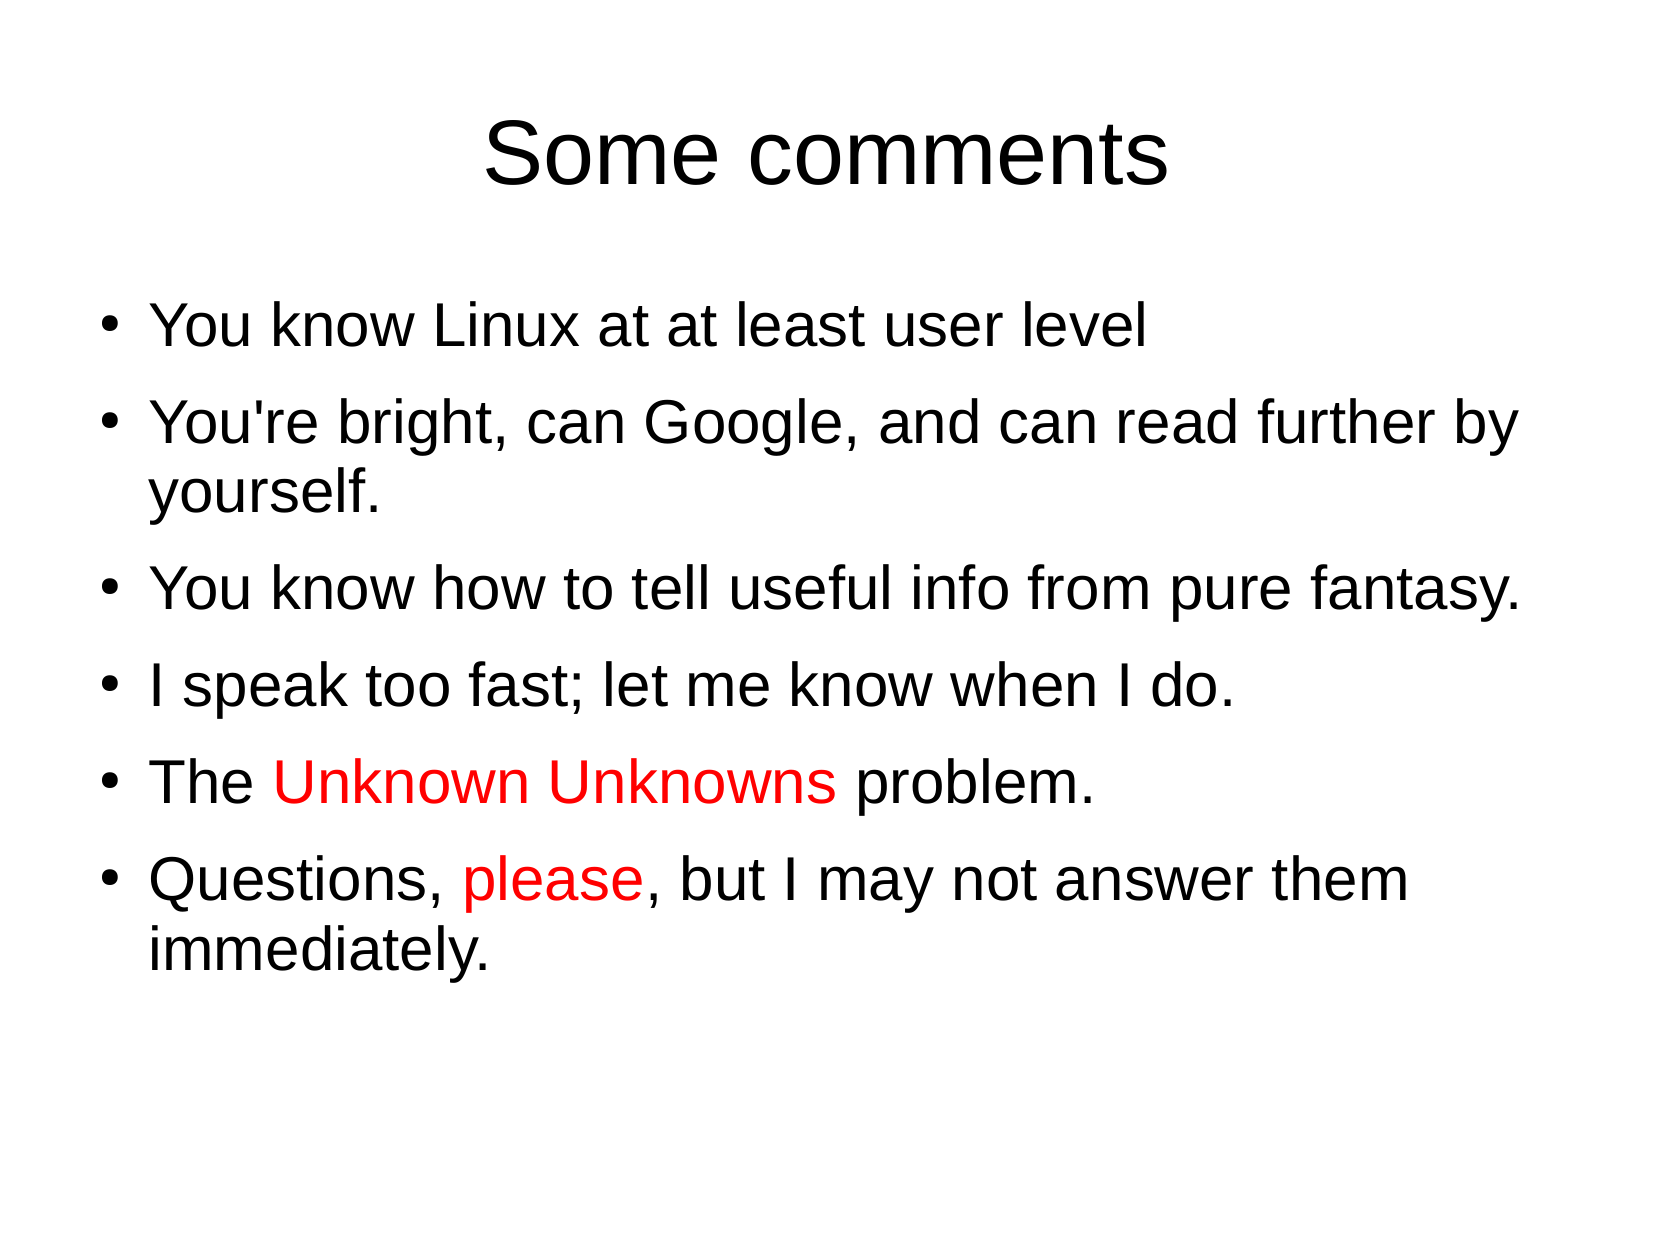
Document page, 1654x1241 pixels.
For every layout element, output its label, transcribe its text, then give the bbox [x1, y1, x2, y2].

list You know Linux at at least user level You're bright, can Google, and can read further by yourself. You know how to tell useful info from pure fantasy. I speak too fast; let me know when I do. The Unknown Unknowns problem. Questions, please, but I may not answer them immediately. [82, 290, 1538, 1010]
title Some comments [82, 49, 1571, 257]
